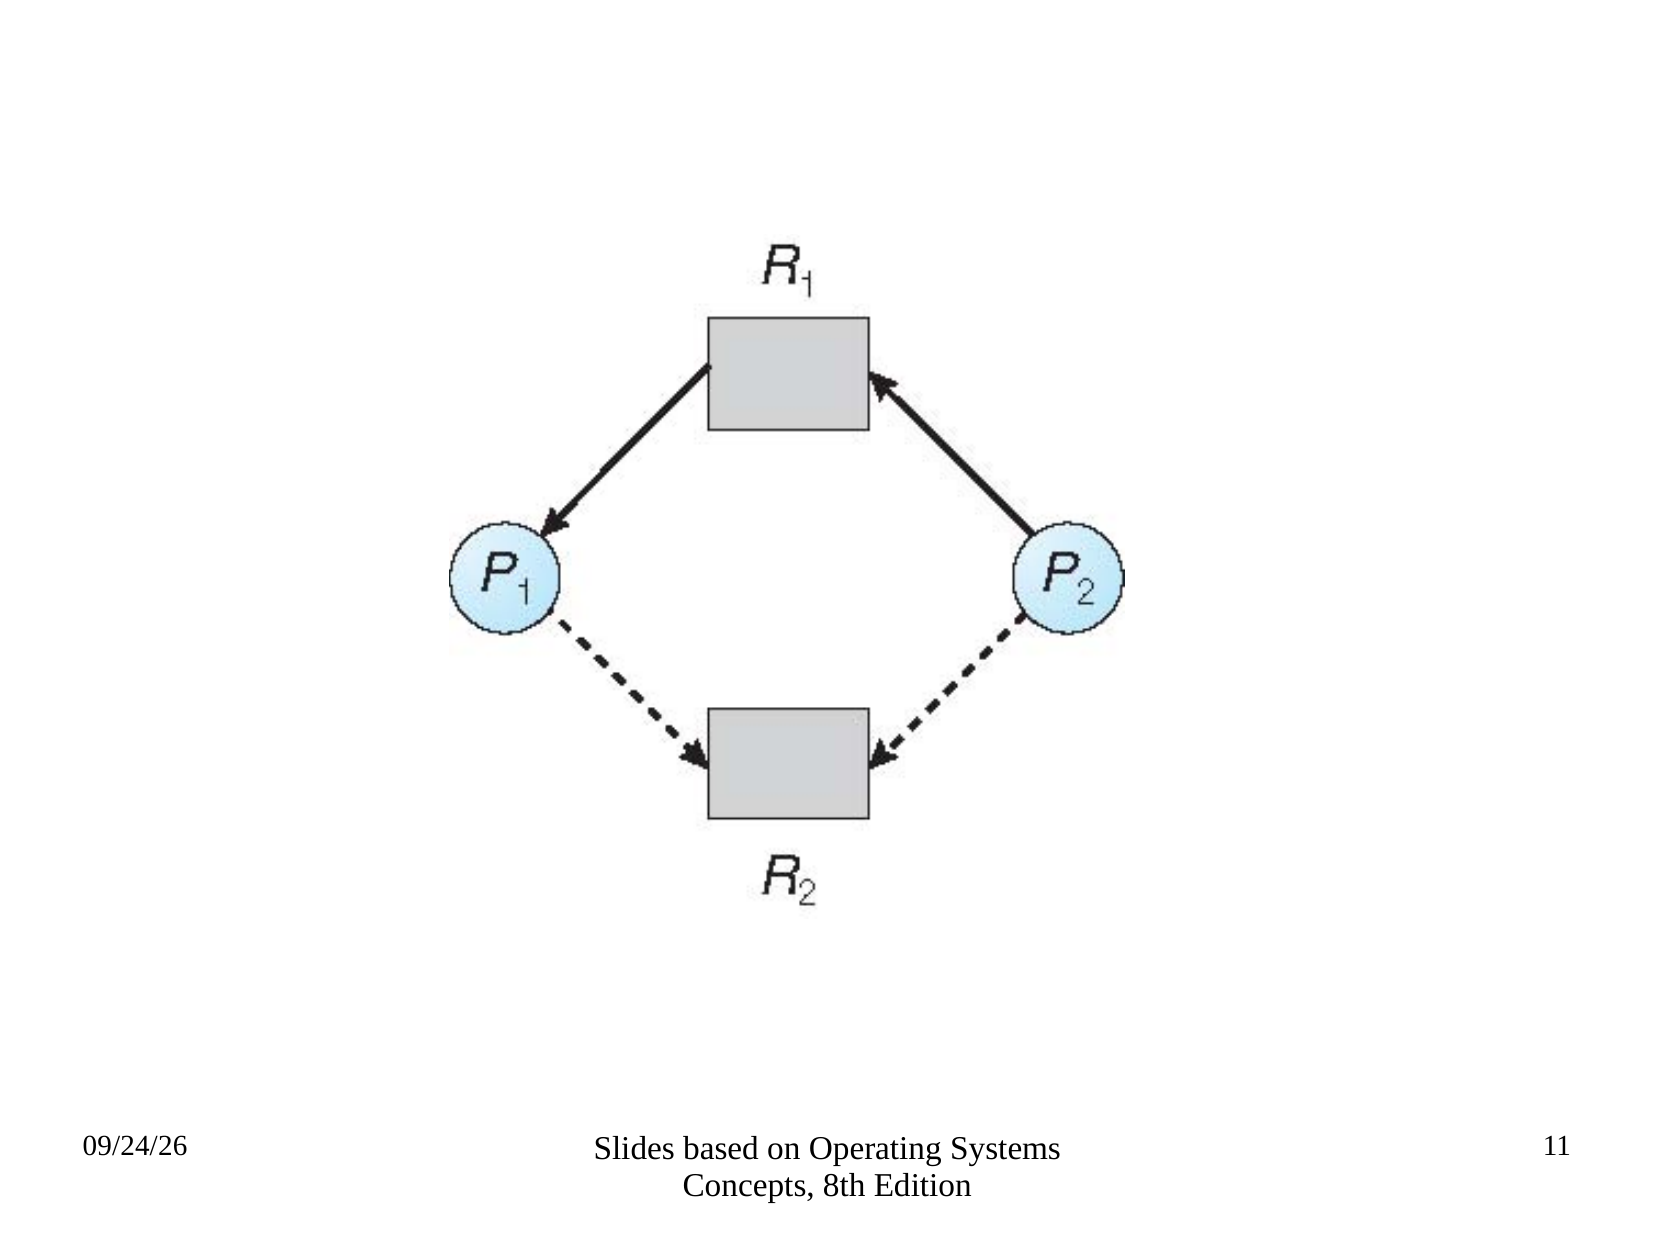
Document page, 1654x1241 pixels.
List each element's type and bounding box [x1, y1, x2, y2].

picture [449, 234, 1125, 919]
